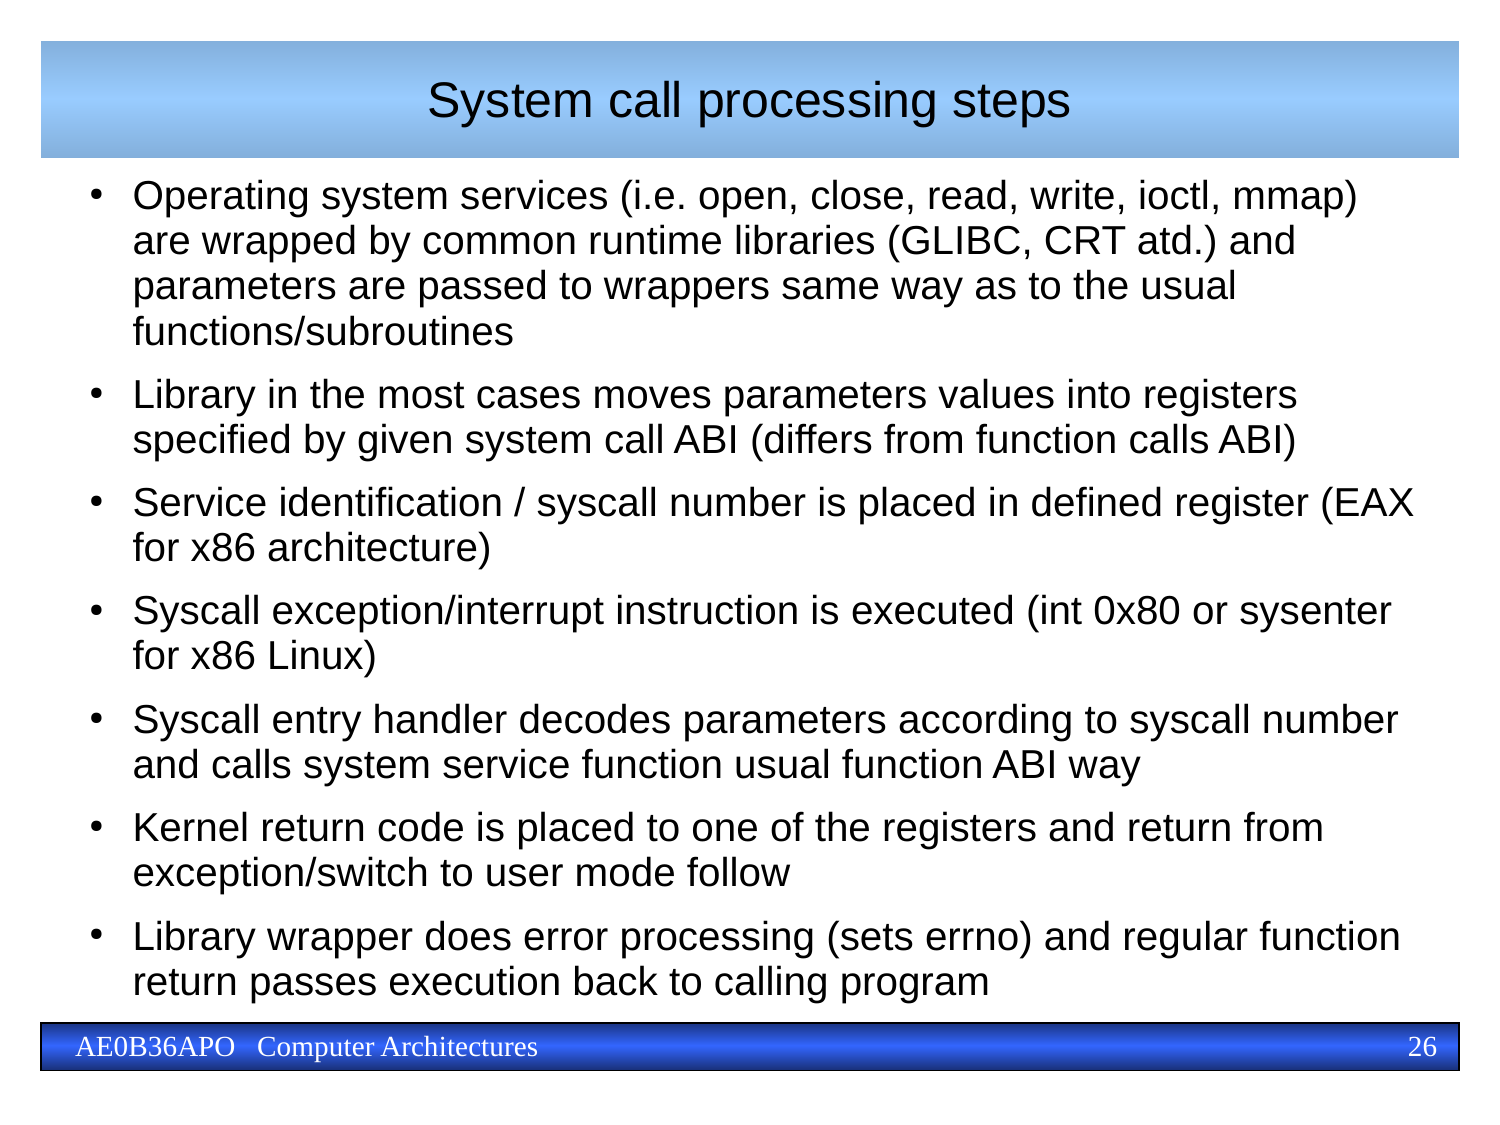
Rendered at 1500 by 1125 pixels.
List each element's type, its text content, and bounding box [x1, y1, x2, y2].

list Operating system services (i.e. open, close, read, write, ioctl, mmap) are wrapped by common runtime libraries (GLIBC, CRT atd.) and parameters are passed to wrappers same way as to the usual functions/subroutines Library in the most cases moves parameters values into registers specified by given system call ABI (differs from function calls ABI) Service identification / syscall number is placed in defined register (EAX for x86 architecture) Syscall exception/interrupt instruction is executed (int 0x80 or sysenter for x86 Linux) Syscall entry handler decodes parameters according to syscall number and calls system service function usual function ABI way Kernel return code is placed to one of the registers and return from exception/switch to user mode follow Library wrapper does error processing (sets errno) and regular function return passes execution back to calling program [75, 172, 1426, 1013]
title System call processing steps [41, 41, 1459, 158]
